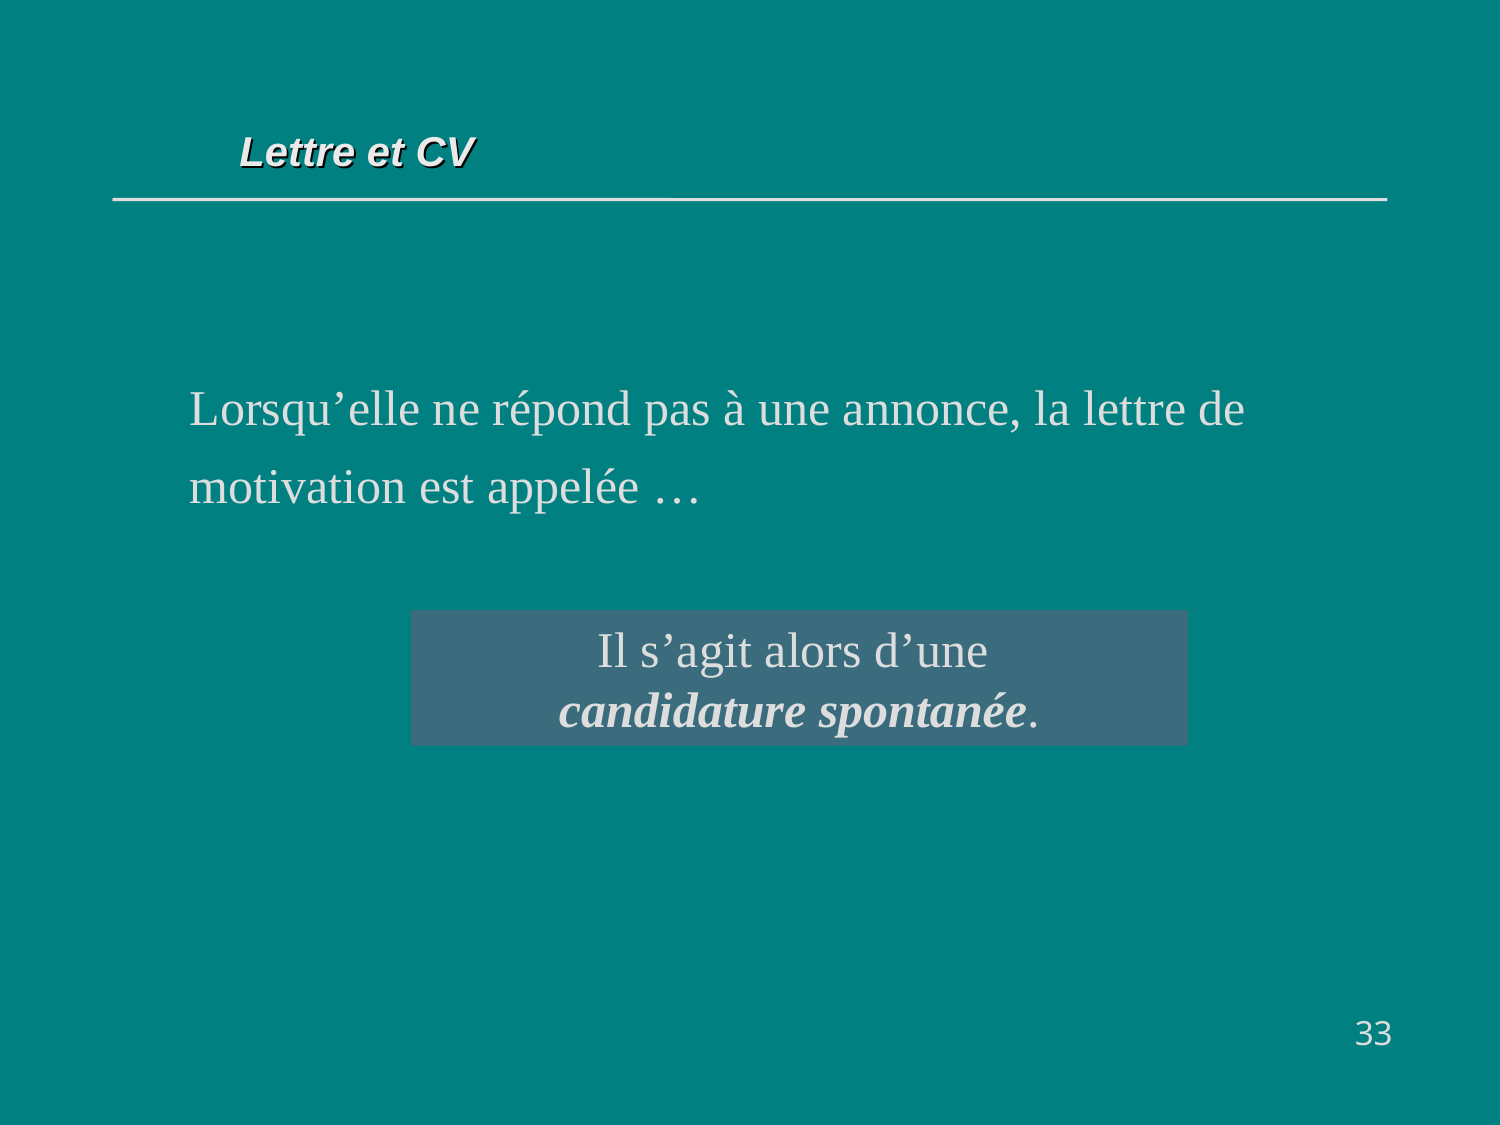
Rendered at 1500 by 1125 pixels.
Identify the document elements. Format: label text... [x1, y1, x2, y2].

text_box Lettre et CV [224, 116, 489, 183]
text_box Il s’agit alors d’une candidature spontanée. [410, 610, 1189, 746]
text_box Lorsqu’elle ne répond pas à une annonce, la lettre de motivation est appelée … [174, 349, 1376, 522]
